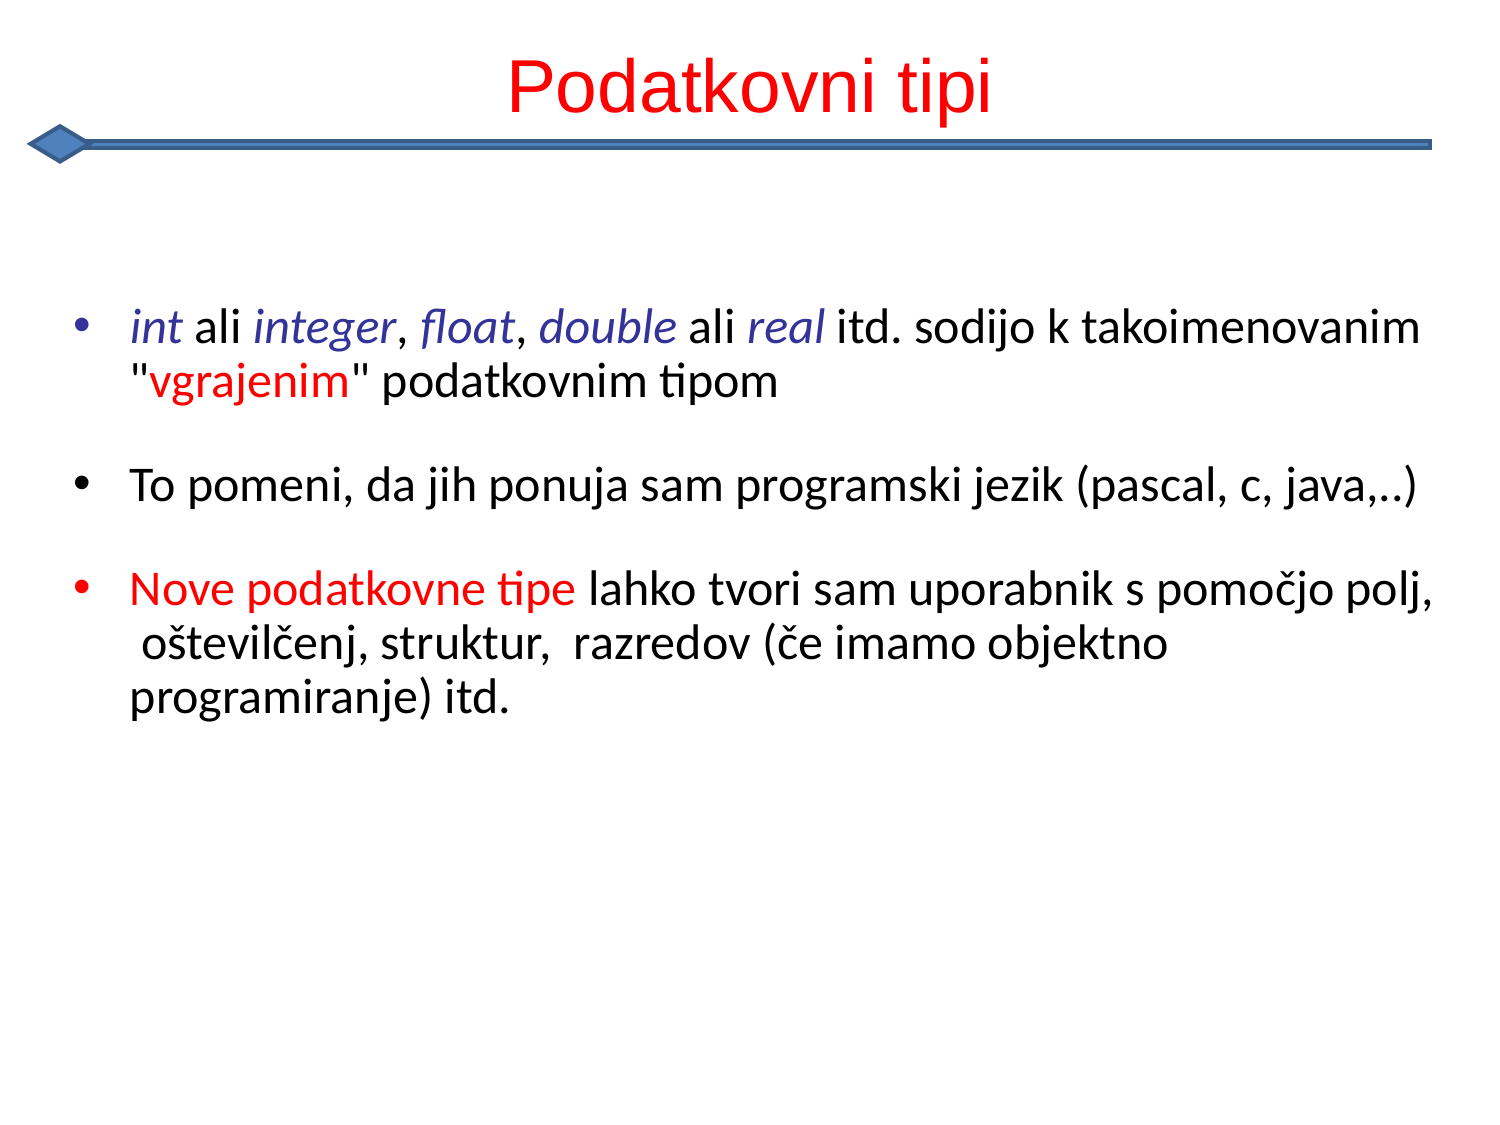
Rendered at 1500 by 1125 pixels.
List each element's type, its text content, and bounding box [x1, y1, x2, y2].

title Podatkovni tipi [75, 23, 1426, 141]
list int ali integer, float, double ali real itd. sodijo k takoimenovanim "vgrajenim" podatkovnim tipom To pomeni, da jih ponuja sam programski jezik (pascal, c, java,..) Nove podatkovne tipe lahko tvori sam uporabnik s pomočjo polj, oštevilčenj, struktur, razredov (če imamo objektno programiranje) itd. [58, 292, 1454, 786]
